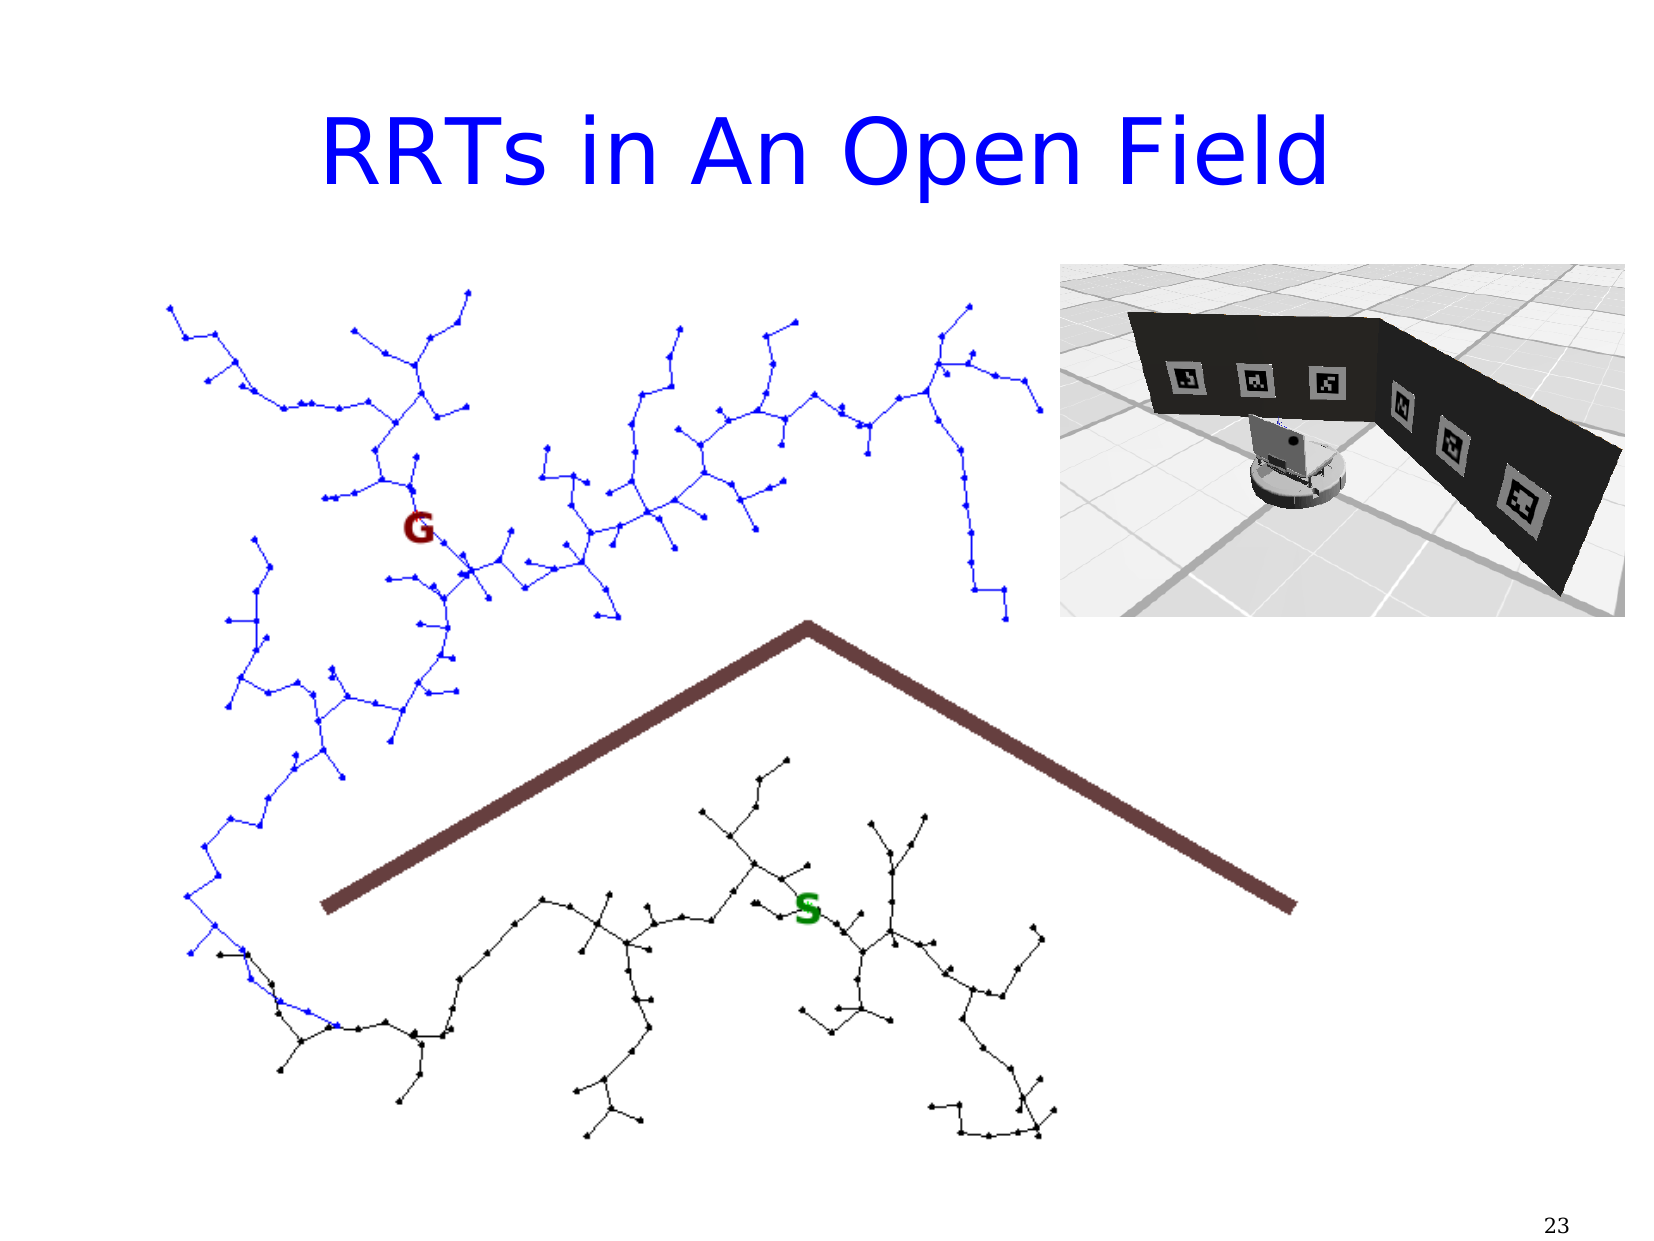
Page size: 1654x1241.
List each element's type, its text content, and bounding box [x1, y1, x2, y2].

picture [120, 231, 1625, 1179]
title RRTs in An Open Field [82, 56, 1571, 250]
